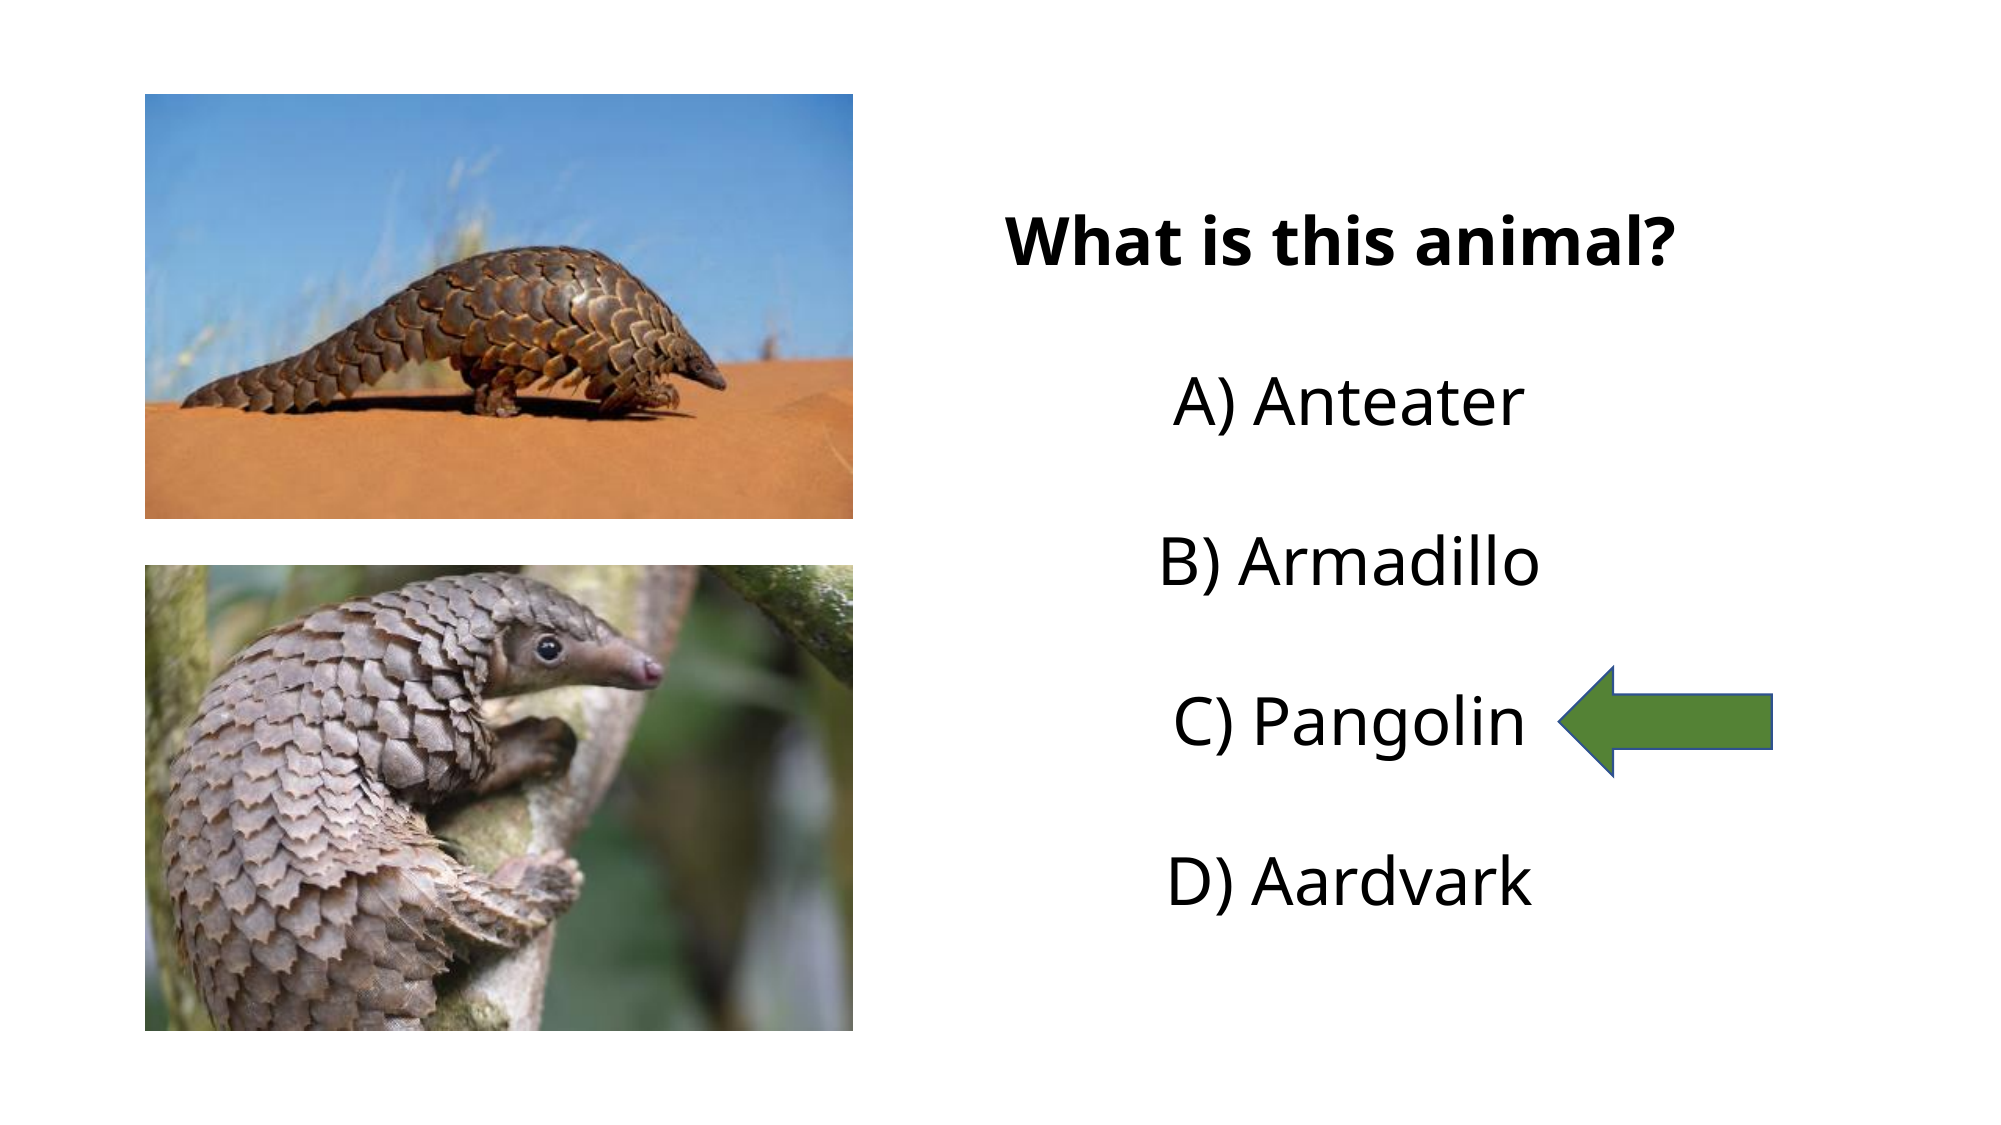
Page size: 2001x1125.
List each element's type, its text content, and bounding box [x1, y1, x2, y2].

picture [145, 565, 853, 1031]
text_box [1558, 667, 1772, 777]
picture [145, 94, 853, 519]
text_box What is this animal? A) Anteater B) Armadillo C) Pangolin D) Aardvark [908, 191, 1792, 934]
